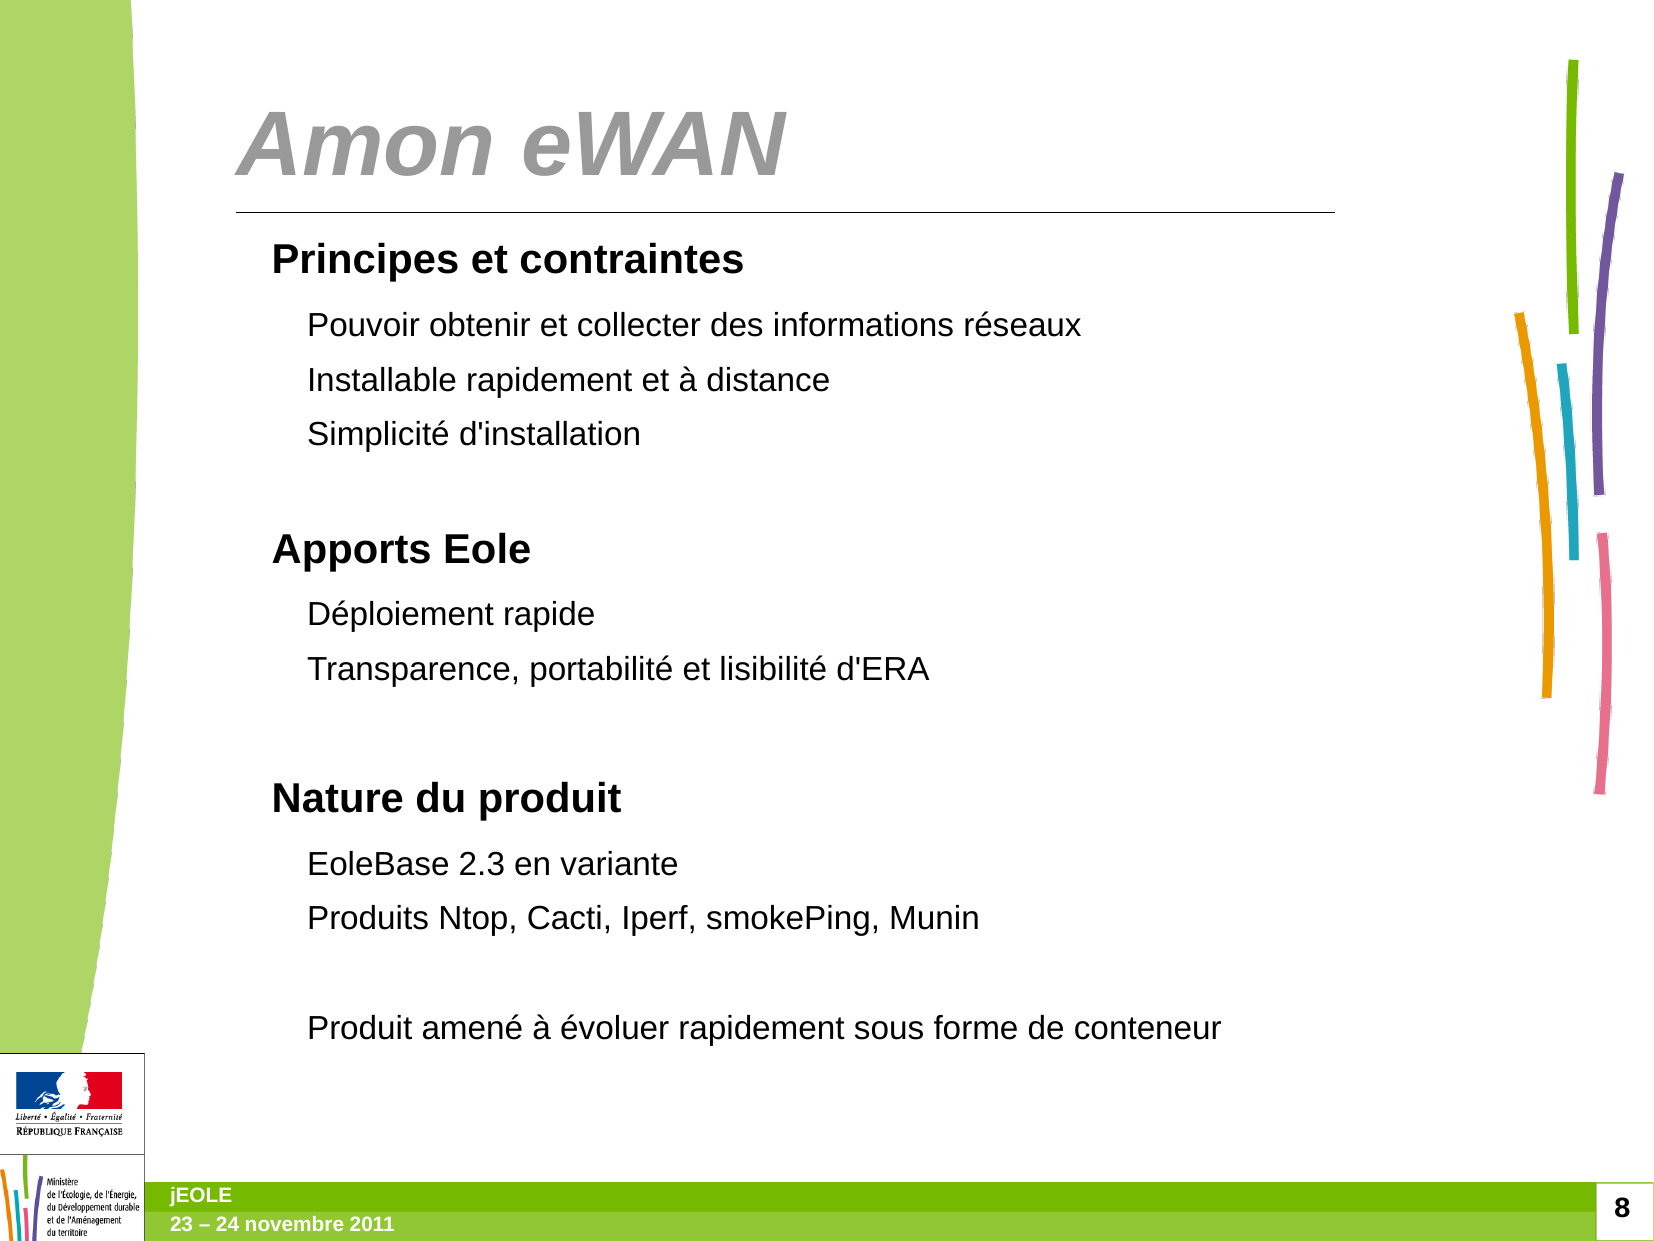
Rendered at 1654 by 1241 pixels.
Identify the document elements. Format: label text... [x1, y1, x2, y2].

title Amon eWAN [236, 69, 1536, 218]
list Principes et contraintes Pouvoir obtenir et collecter des informations réseaux Installable rapidement et à distance Simplicité d'installation Apports Eole Déploiement rapide Transparence, portabilité et lisibilité d'ERA Nature du produit EoleBase 2.3 en variante Produits Ntop, Cacti, Iperf, smokePing, Munin Produit amené à évoluer rapidement sous forme de conteneur [236, 236, 1506, 1211]
picture [0, 0, 1654, 1241]
